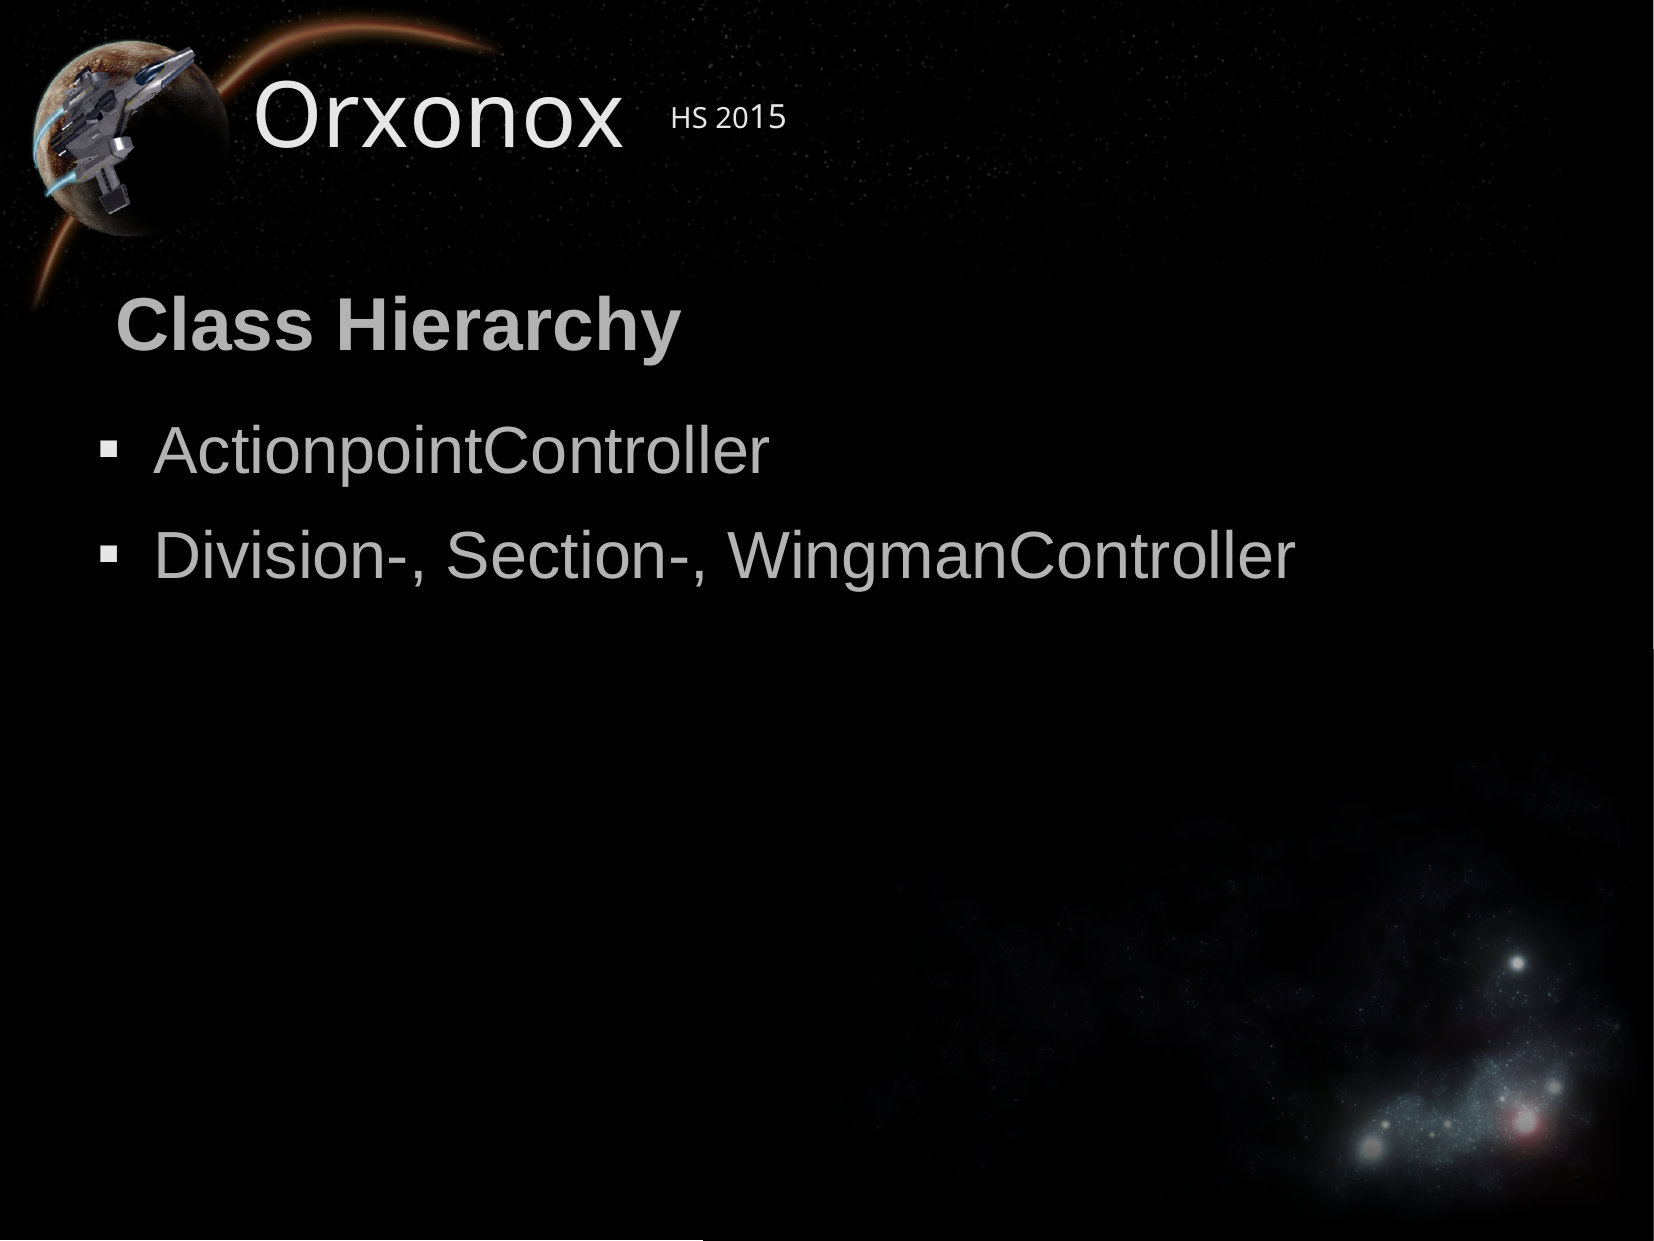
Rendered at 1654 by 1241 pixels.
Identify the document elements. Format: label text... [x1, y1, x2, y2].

picture [703, 649, 1654, 1241]
title Class Hierarchy [88, 265, 1577, 384]
picture [0, 0, 1607, 443]
list ActionpointController Division-, Section-, WingmanController [82, 413, 1571, 1133]
